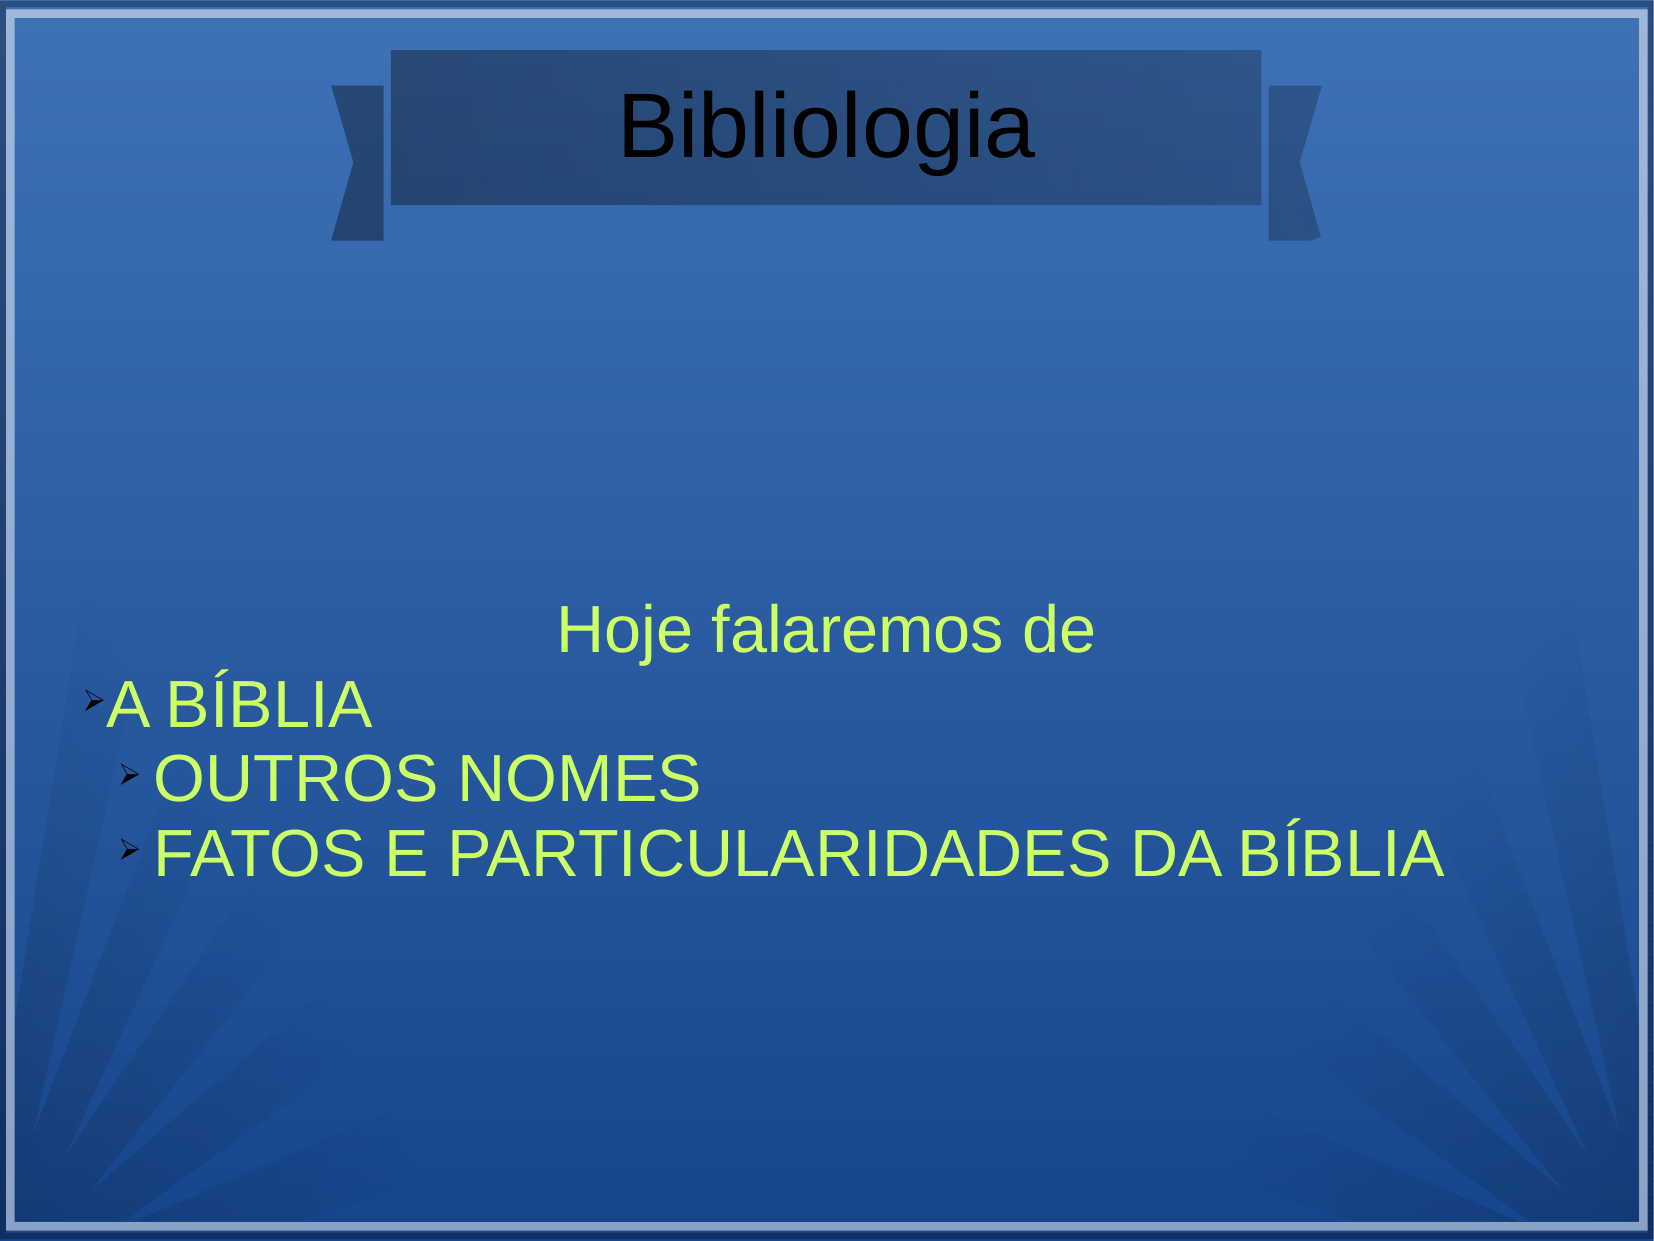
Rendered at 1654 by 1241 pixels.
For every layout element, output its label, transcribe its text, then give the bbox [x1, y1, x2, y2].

subtitle Hoje falaremos de A BÍBLIA OUTROS NOMES FATOS E PARTICULARIDADES DA BÍBLIA [82, 299, 1571, 1241]
title Bibliologia [389, 47, 1264, 205]
